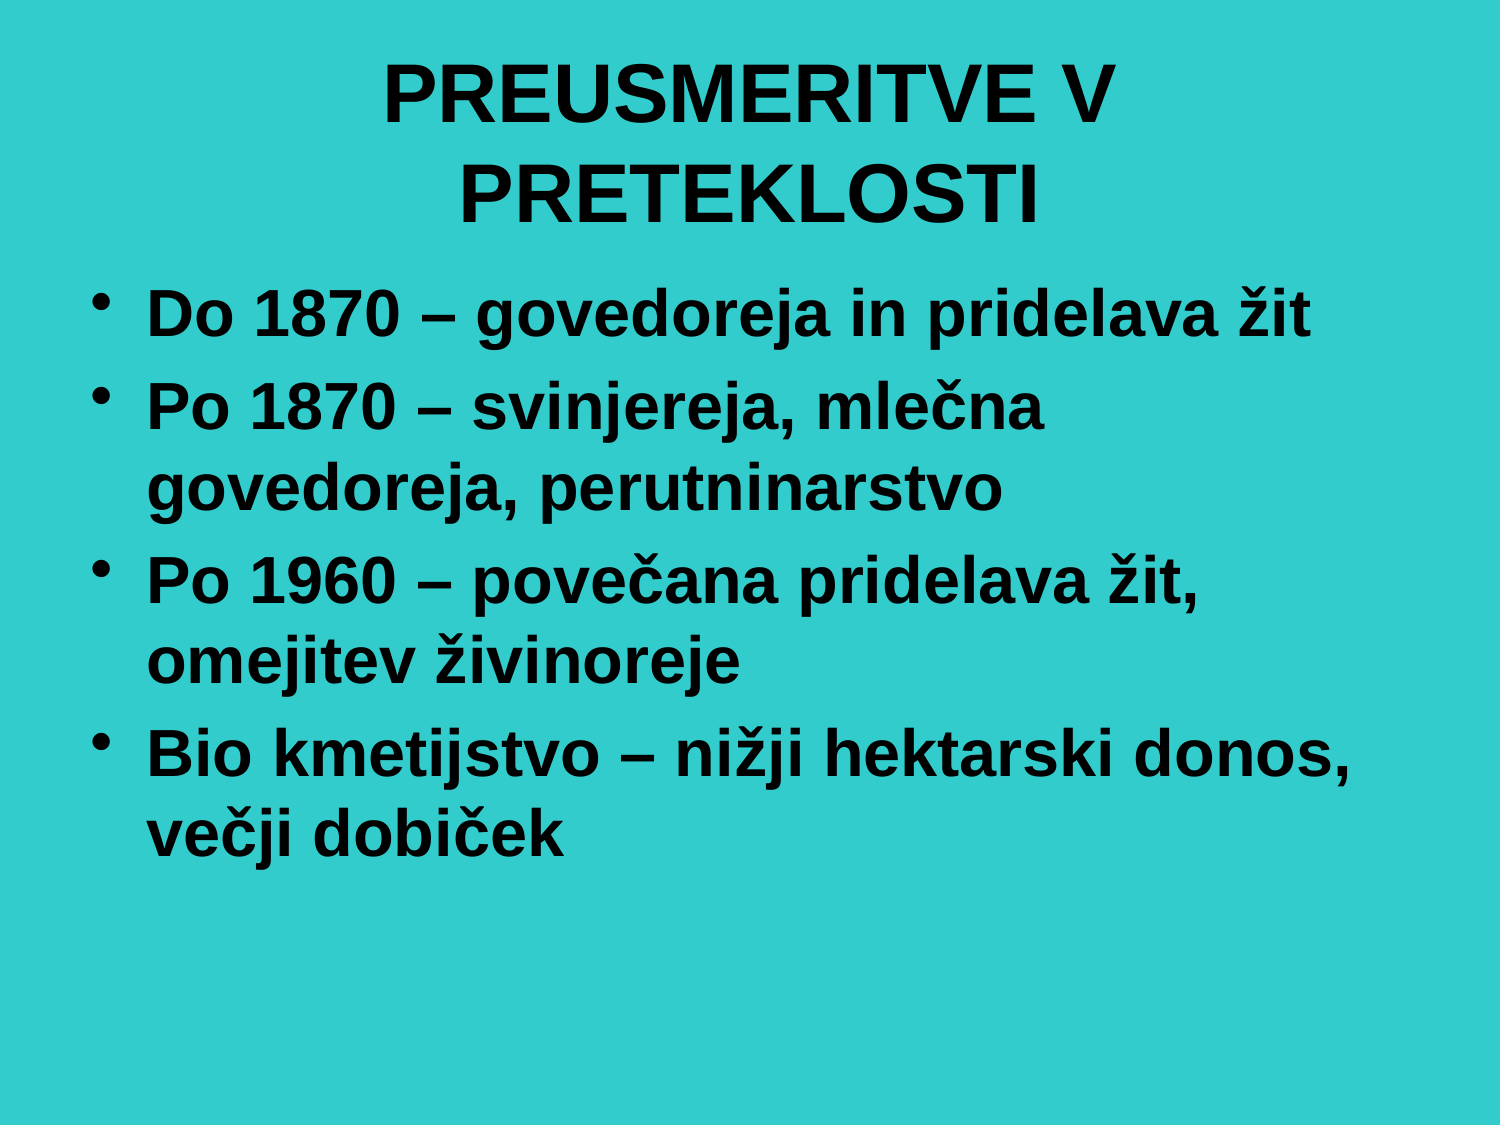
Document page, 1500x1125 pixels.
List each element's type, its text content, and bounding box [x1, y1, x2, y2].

list Do 1870 – govedoreja in pridelava žit Po 1870 – svinjereja, mlečna govedoreja, perutninarstvo Po 1960 – povečana pridelava žit, omejitev živinoreje Bio kmetijstvo – nižji hektarski donos, večji dobiček [75, 262, 1425, 1005]
title PREUSMERITVE V PRETEKLOSTI [75, 45, 1425, 233]
